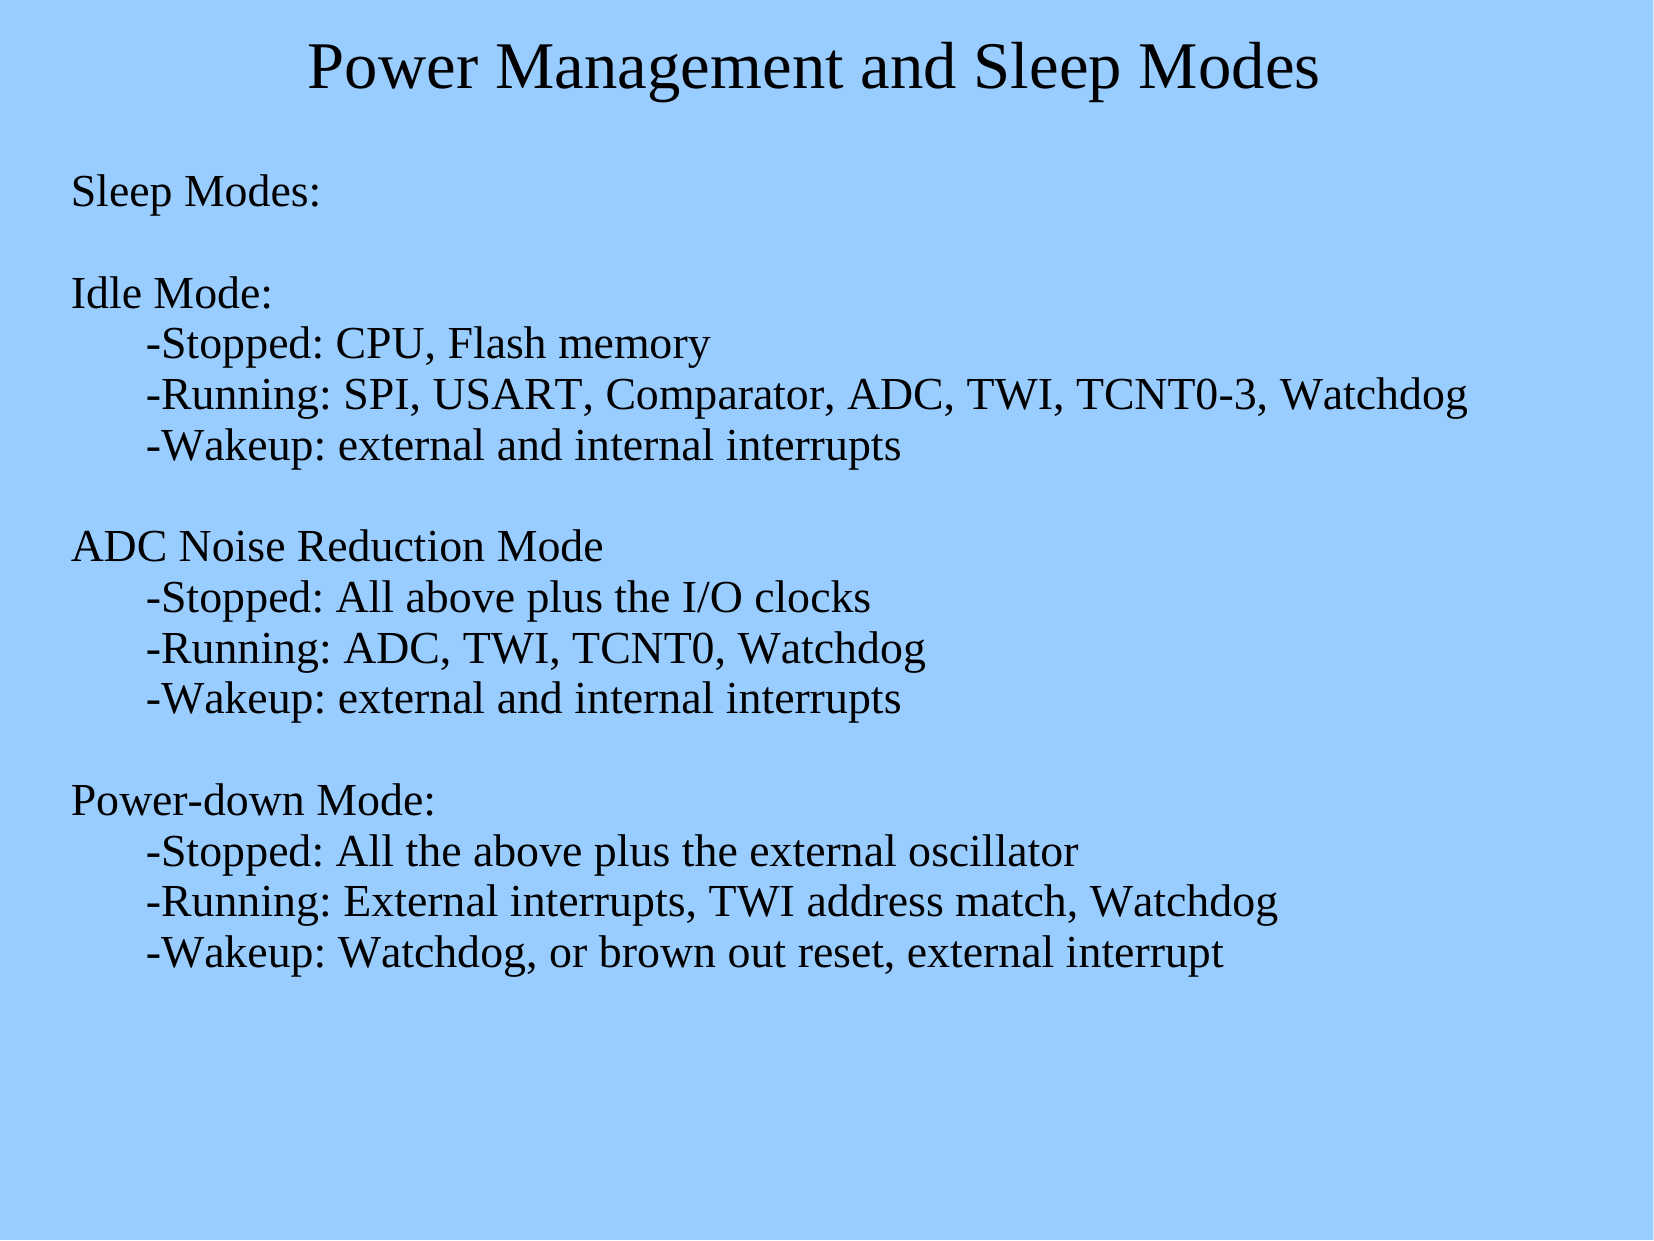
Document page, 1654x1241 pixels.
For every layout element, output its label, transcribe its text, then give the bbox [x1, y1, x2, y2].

text_box Power Management and Sleep Modes [307, 28, 1322, 104]
text_box Sleep Modes: Idle Mode: -Stopped: CPU, Flash memory -Running: SPI, USART, Comparator, ADC, TWI, TCNT0-3, Watchdog -Wakeup: external and internal interrupts ADC Noise Reduction Mode -Stopped: All above plus the I/O clocks -Running: ADC, TWI, TCNT0, Watchdog -Wakeup: external and internal interrupts Power-down Mode: -Stopped: All the above plus the external oscillator -Running: External interrupts, TWI address match, Watchdog -Wakeup: Watchdog, or brown out reset, external interrupt [70, 165, 1640, 1174]
text_box [125, 277, 905, 333]
